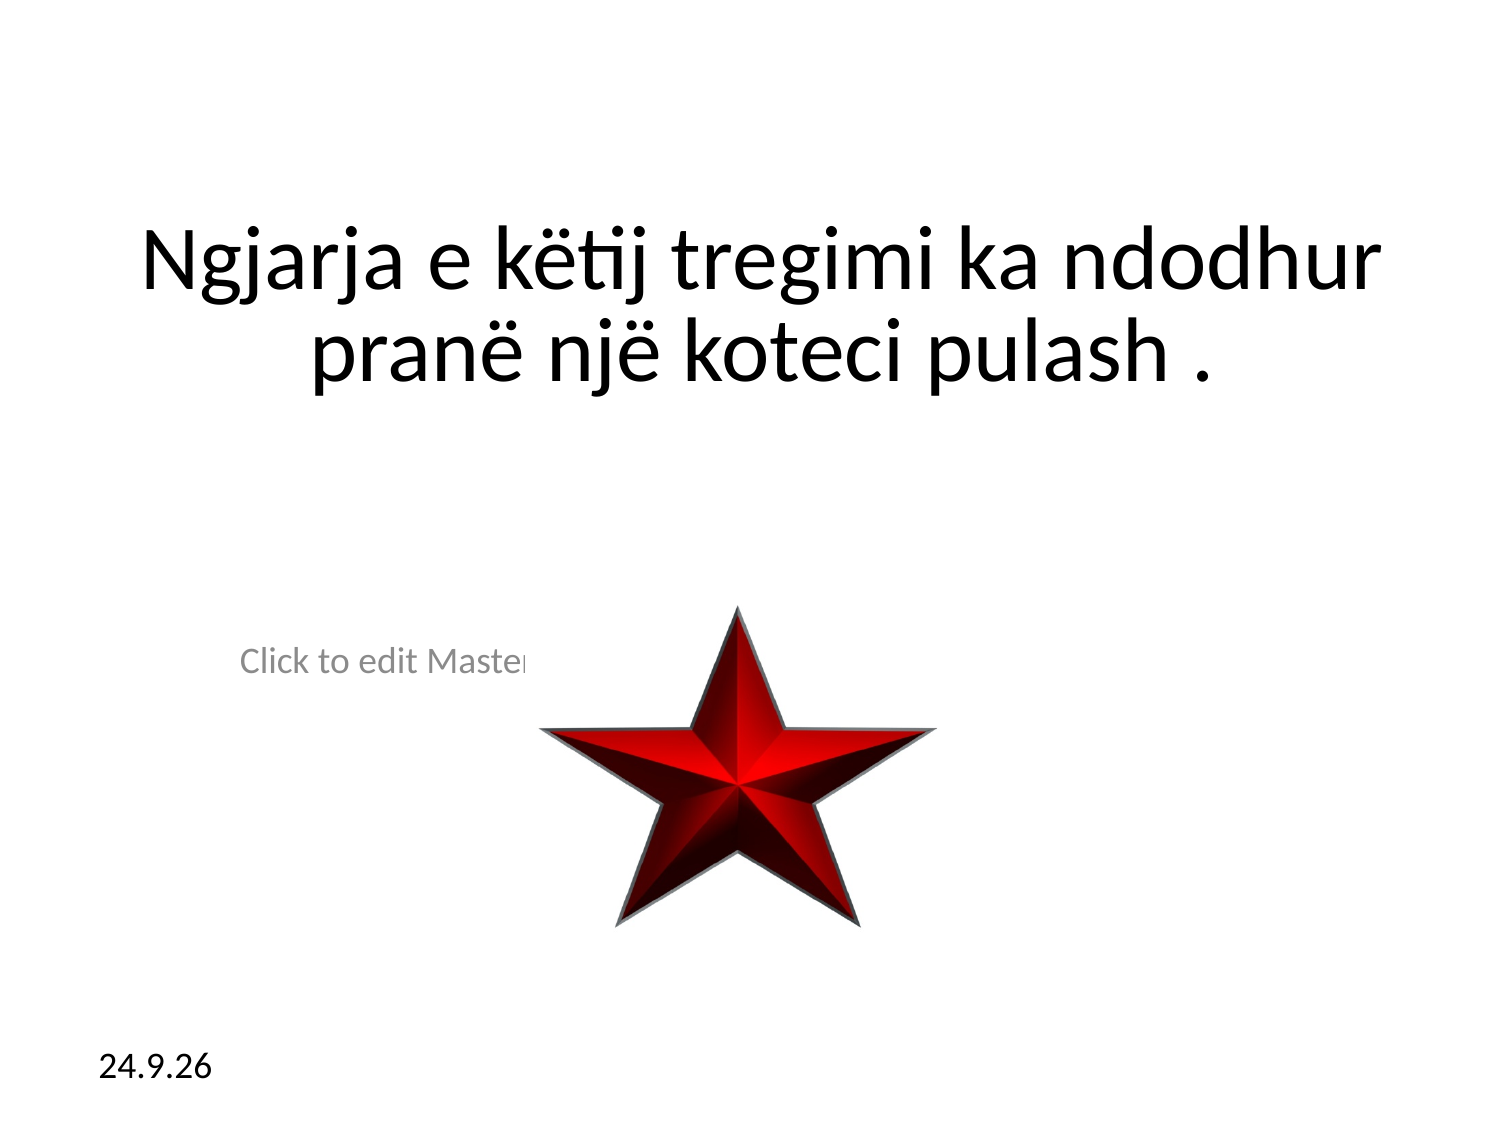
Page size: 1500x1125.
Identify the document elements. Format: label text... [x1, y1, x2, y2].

picture [525, 599, 950, 938]
title Ngjarja e këtij tregimi ka ndodhur pranë një koteci pulash . [125, 174, 1400, 450]
